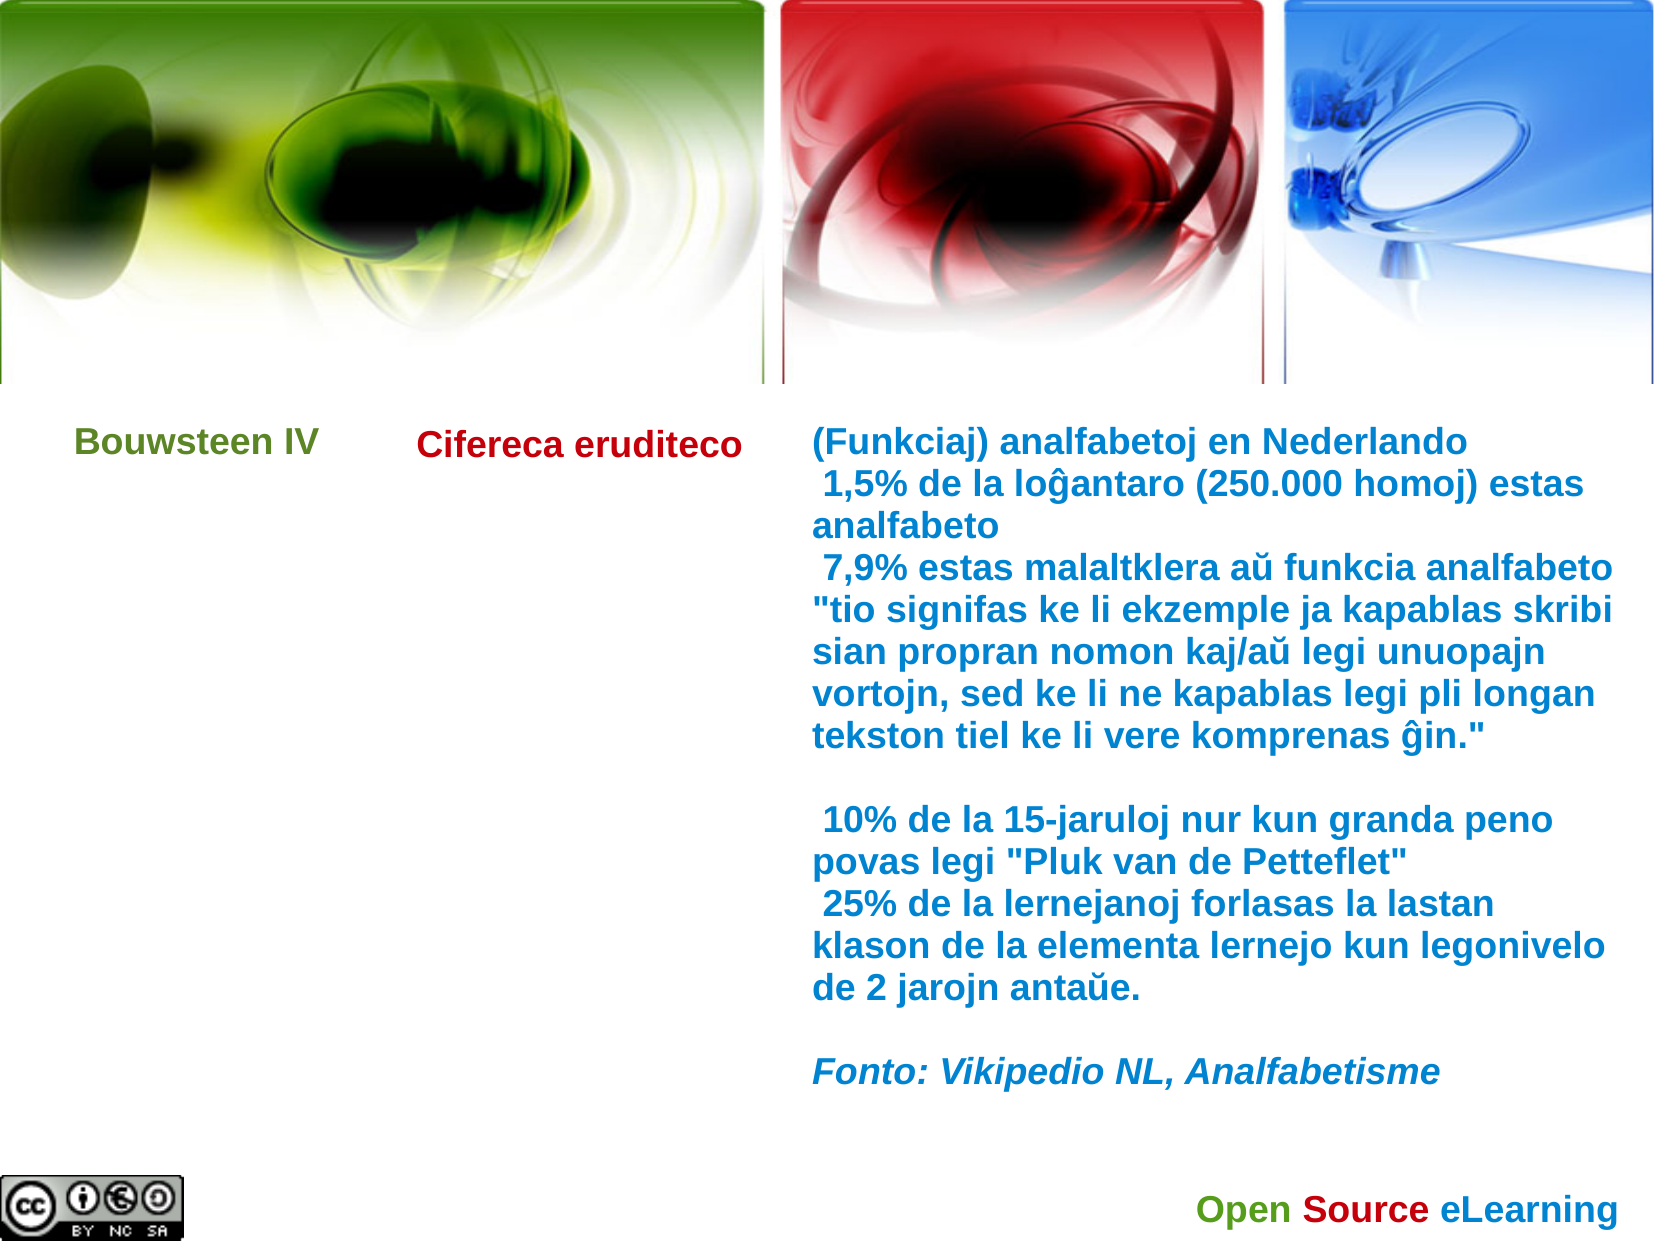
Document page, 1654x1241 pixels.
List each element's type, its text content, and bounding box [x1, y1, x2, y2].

text_box (Funkciaj) analfabetoj en Nederlando 1,5% de la loĝantaro (250.000 homoj) estas analfabeto 7,9% estas malaltklera aŭ funkcia analfabeto "tio signifas ke li ekzemple ja kapablas skribi sian propran nomon kaj/aŭ legi unuopajn vortojn, sed ke li ne kapablas legi pli longan tekston tiel ke li vere komprenas ĝin." 10% de la 15-jaruloj nur kun granda peno povas legi "Pluk van de Petteflet" 25% de la lernejanoj forlasas la lastan klason de la elementa lernejo kun legonivelo de 2 jarojn antaŭe. Fonto: Vikipedio NL, Analfabetisme [797, 413, 1632, 1101]
text_box Bouwsteen IV [59, 413, 591, 471]
text_box Cifereca eruditeco [401, 415, 797, 473]
picture [0, 0, 1654, 384]
text_box Open Source eLearning [1181, 1181, 1654, 1238]
picture [0, 1175, 184, 1241]
